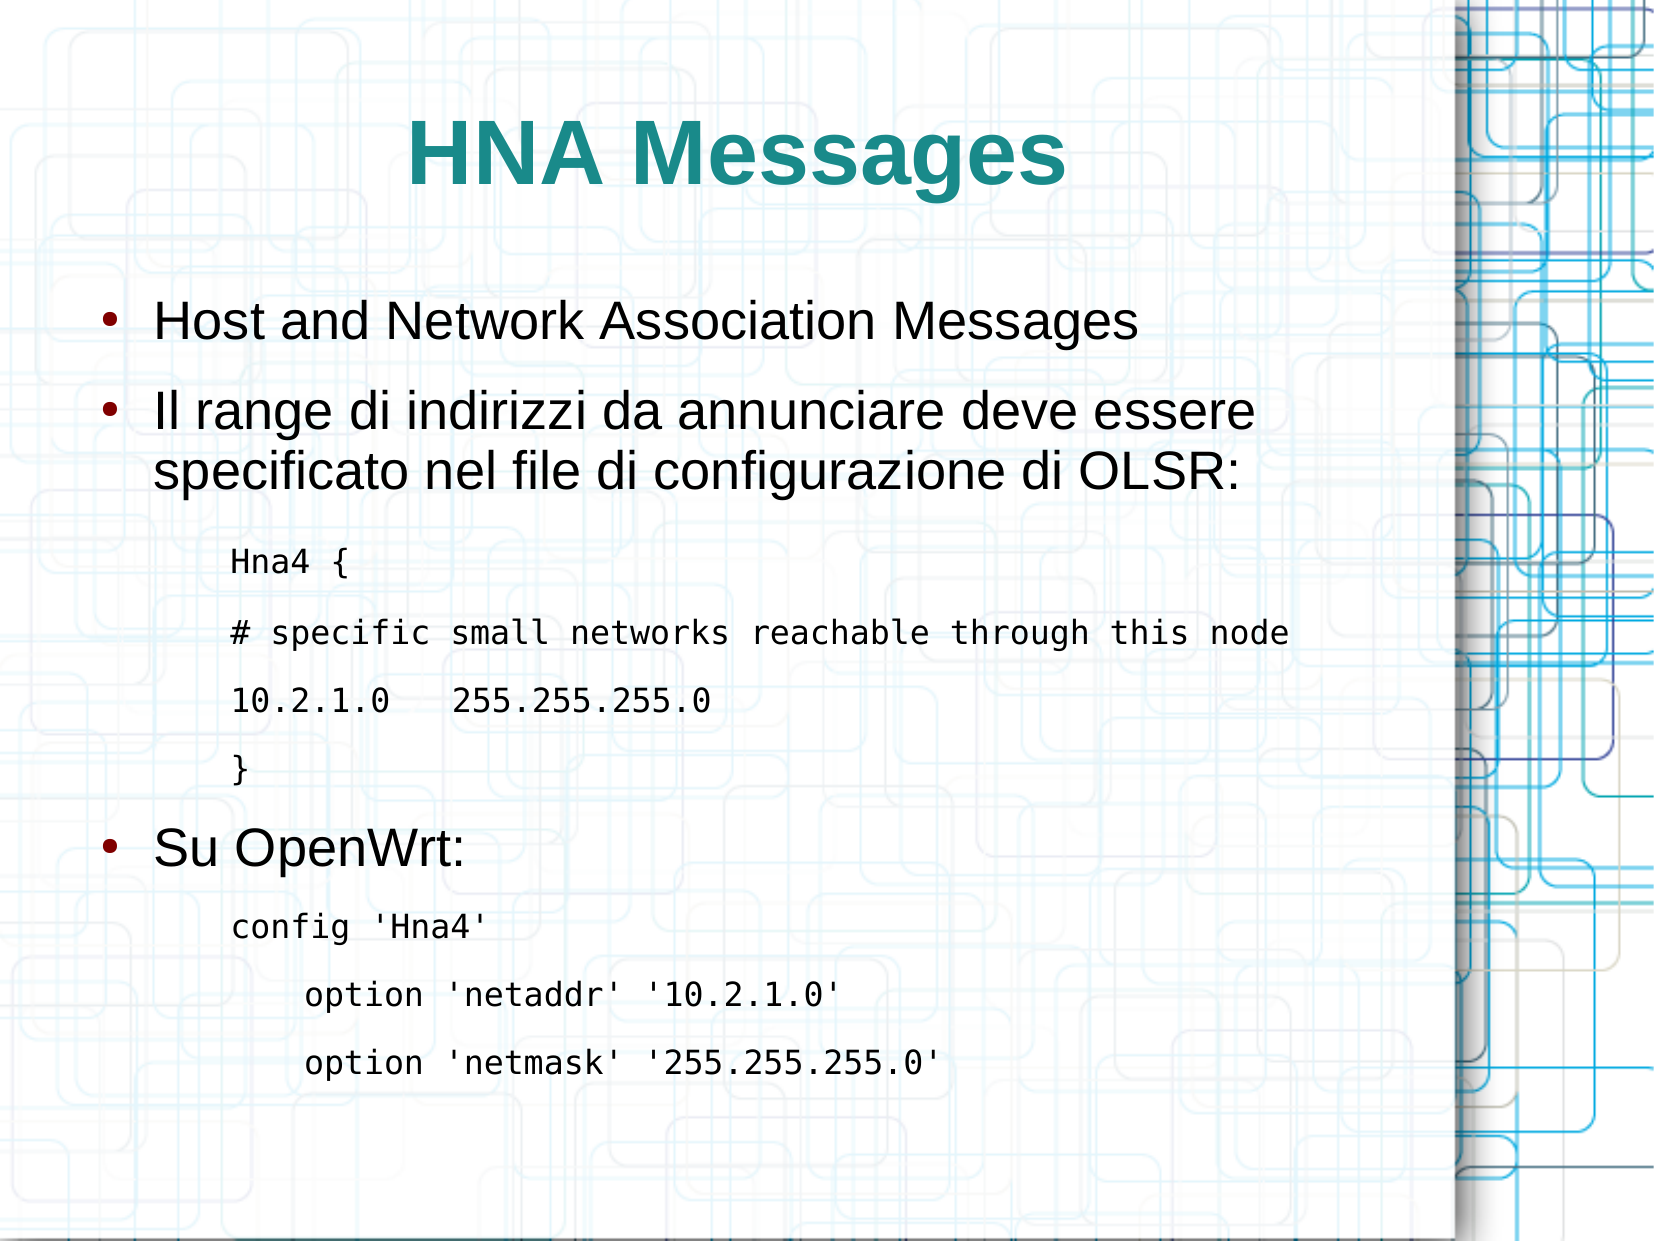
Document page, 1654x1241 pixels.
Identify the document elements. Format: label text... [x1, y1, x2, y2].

title HNA Messages [59, 49, 1418, 257]
list Host and Network Association Messages Il range di indirizzi da annunciare deve essere specificato nel file di configurazione di OLSR: Hna4 { # specific small networks reachable through this node 10.2.1.0 255.255.255.0 } Su OpenWrt: config 'Hna4' option 'netaddr' '10.2.1.0' option 'netmask' '255.255.255.0' [82, 290, 1418, 1241]
picture [0, 0, 1654, 1241]
